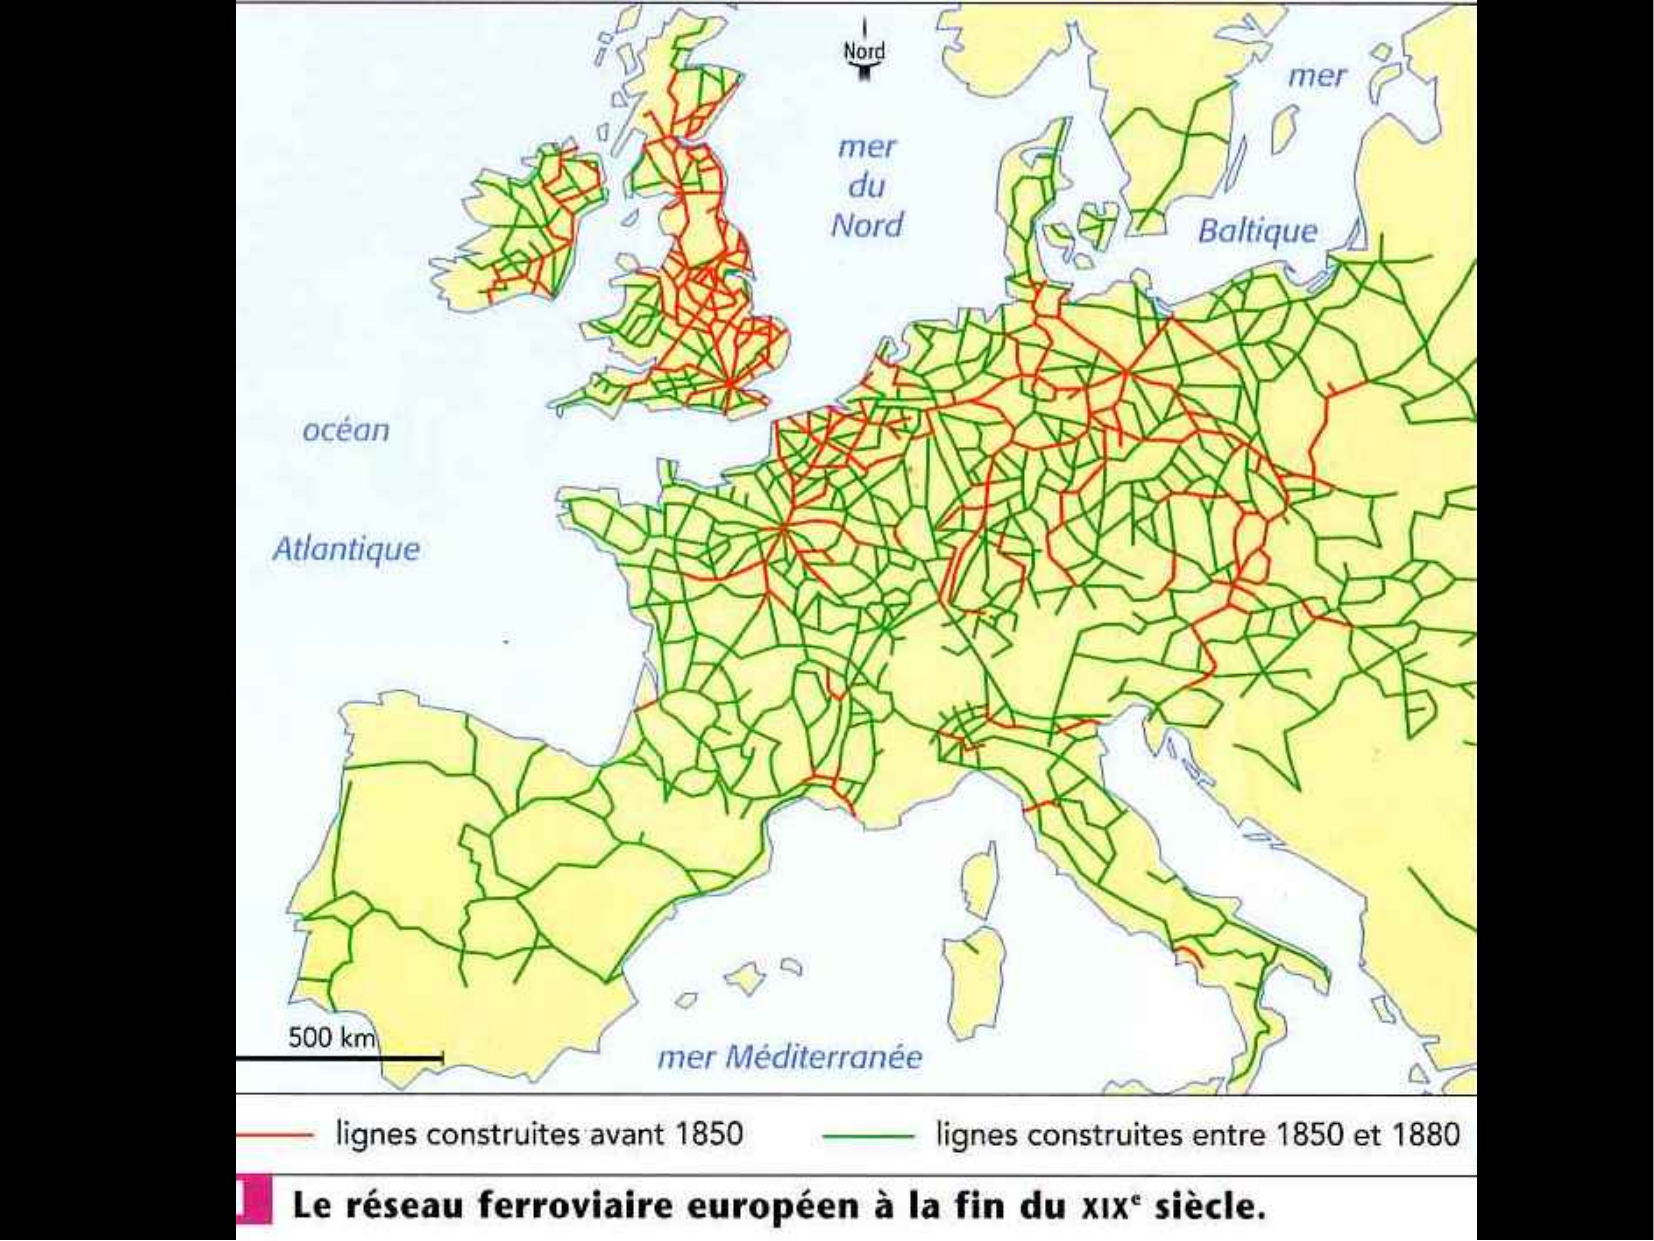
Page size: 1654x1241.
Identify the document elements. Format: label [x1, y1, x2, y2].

picture [236, 0, 1477, 1241]
